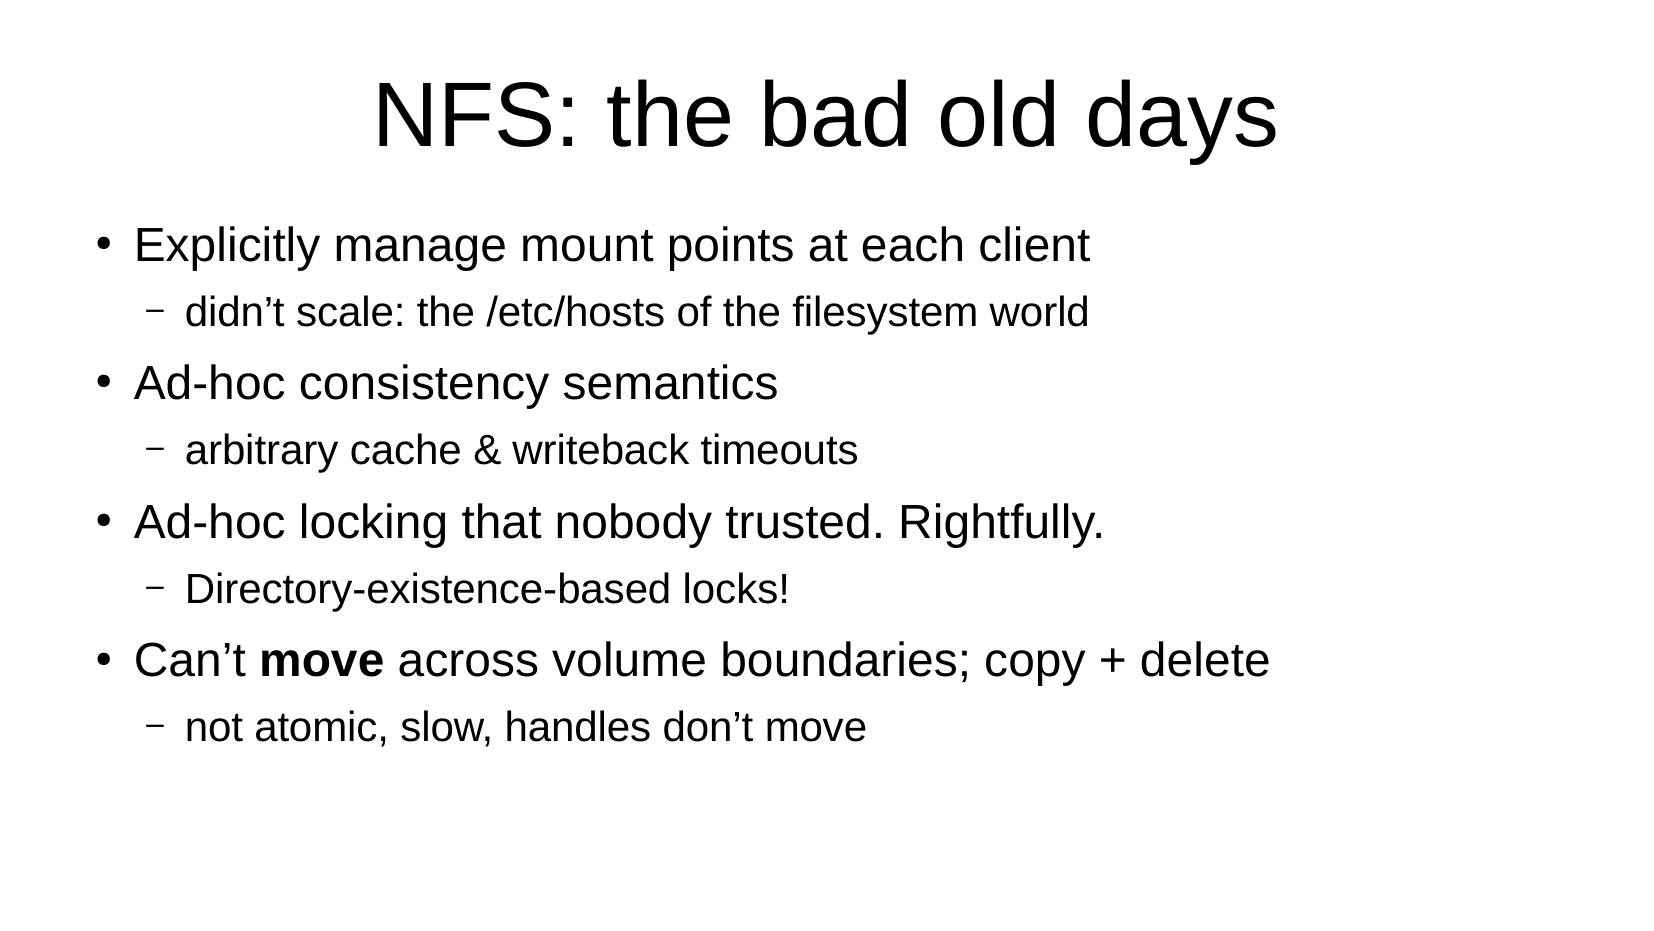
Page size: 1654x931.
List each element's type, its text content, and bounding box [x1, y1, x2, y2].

list Explicitly manage mount points at each client didn’t scale: the /etc/hosts of the filesystem world Ad-hoc consistency semantics arbitrary cache & writeback timeouts Ad-hoc locking that nobody trusted. Rightfully. Directory-existence-based locks! Can’t move across volume boundaries; copy + delete not atomic, slow, handles don’t move [82, 217, 1571, 758]
title NFS: the bad old days [82, 37, 1571, 193]
